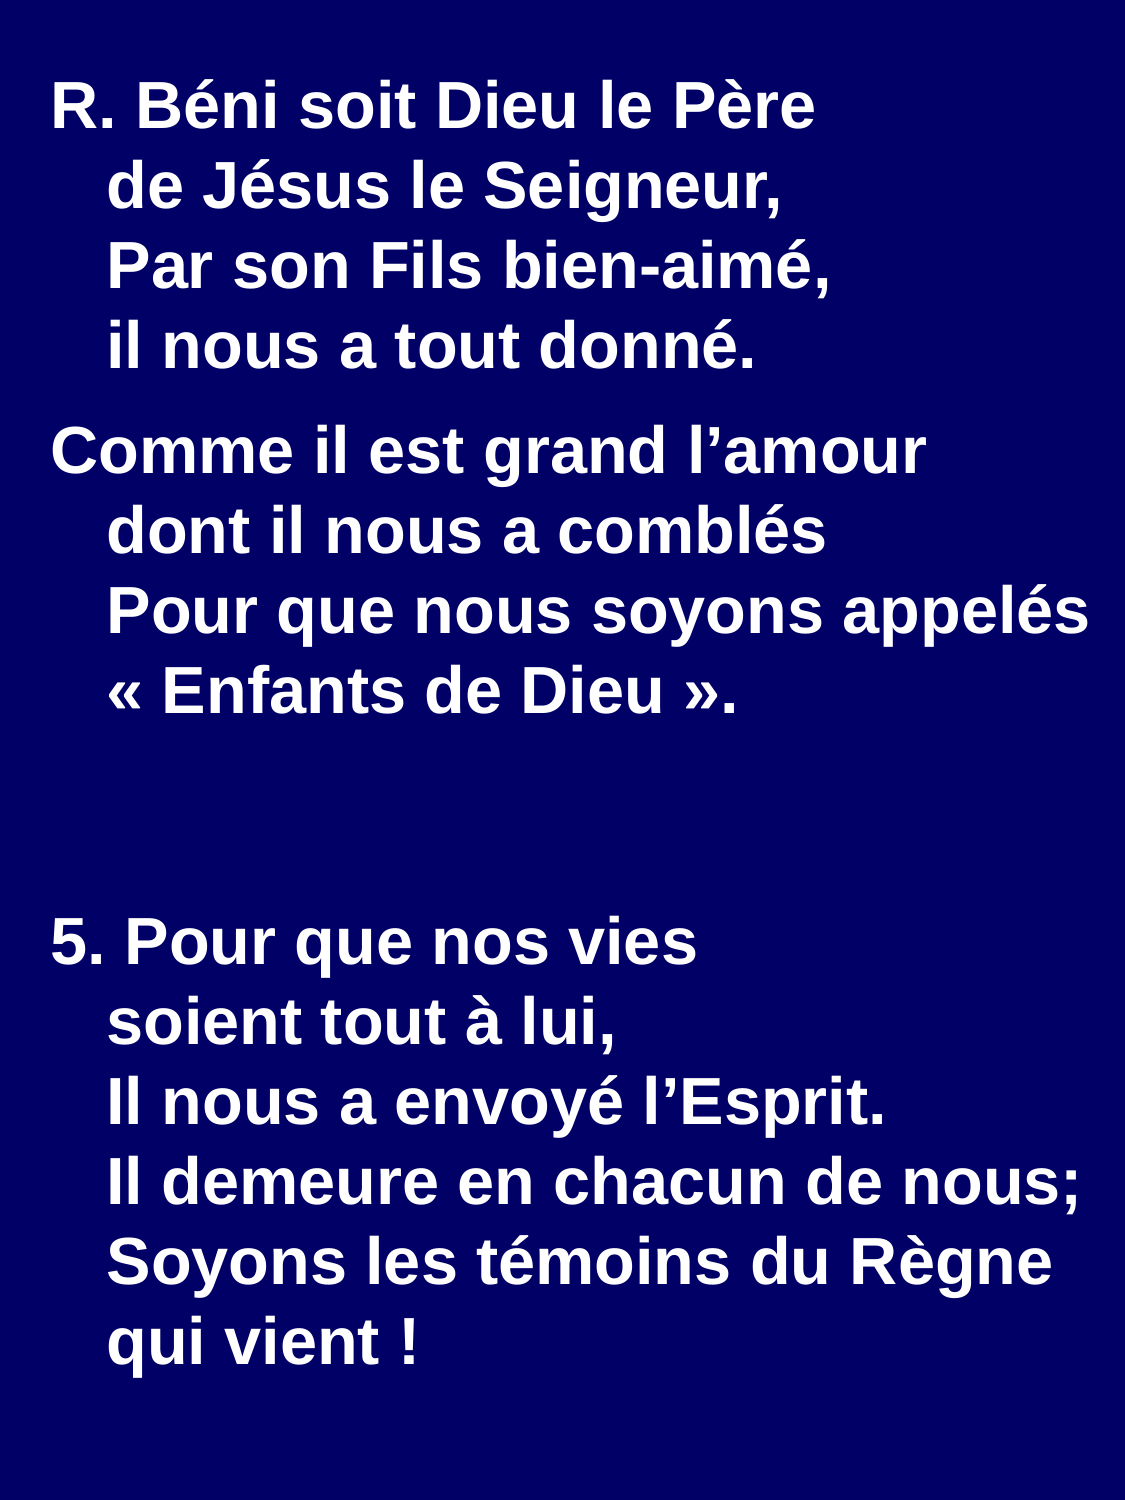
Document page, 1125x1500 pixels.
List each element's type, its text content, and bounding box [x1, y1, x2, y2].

text_box R. Béni soit Dieu le Père de Jésus le Seigneur, Par son Fils bien-aimé, il nous a tout donné. Comme il est grand l’amour dont il nous a comblés Pour que nous soyons appelés « Enfants de Dieu ». 5. Pour que nos vies soient tout à lui, Il nous a envoyé l’Esprit. Il demeure en chacun de nous; Soyons les témoins du Règne qui vient ! [35, 0, 1111, 1394]
